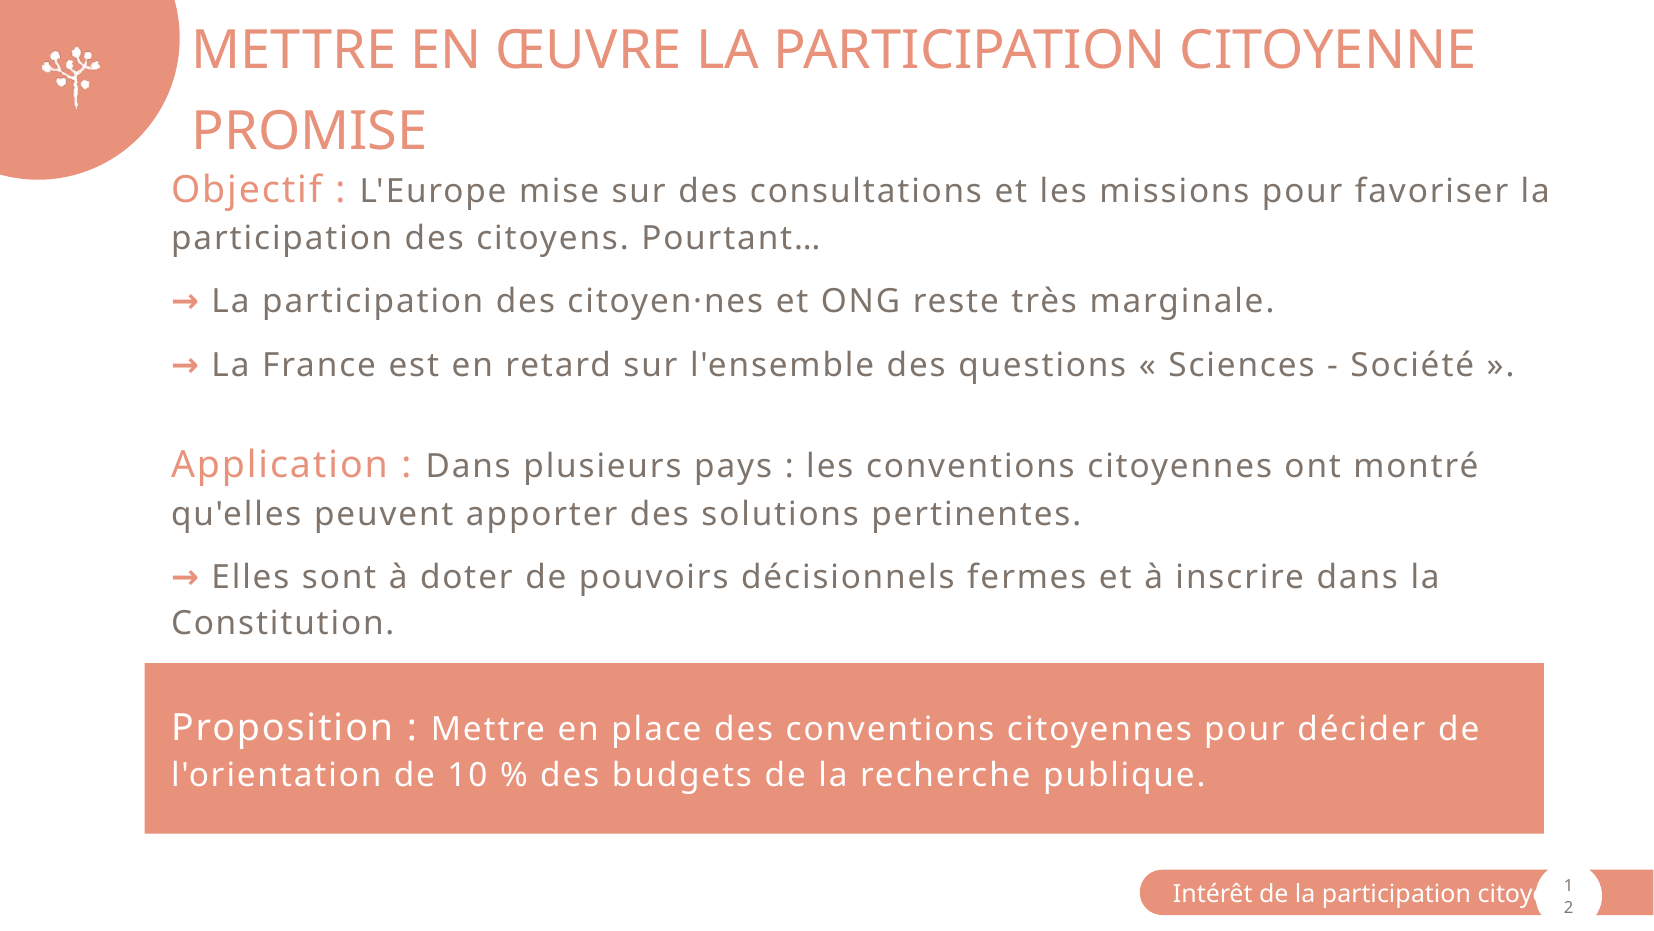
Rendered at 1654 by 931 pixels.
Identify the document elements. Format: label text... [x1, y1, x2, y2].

text_box Proposition : Mettre en place des conventions citoyennes pour décider de l'orientation de 10 % des budgets de la recherche publique. [144, 663, 1544, 834]
text_box 12 [1535, 862, 1603, 930]
title METTRE EN ŒUVRE LA PARTICIPATION CITOYENNE PROMISE [162, 0, 1654, 169]
picture [42, 47, 100, 109]
text_box Objectif : L'Europe mise sur des consultations et les missions pour favoriser la participation des citoyens. Pourtant… → La participation des citoyen·nes et ONG reste très marginale. → La France est en retard sur l'ensemble des questions « Sciences - Société ». Application : Dans plusieurs pays : les conventions citoyennes ont montré qu'elles peuvent apporter des solutions pertinentes. → Elles sont à doter de pouvoirs décisionnels fermes et à inscrire dans la Constitution. [156, 160, 1604, 652]
text_box Intérêt de la participation citoyenne [1590, 869, 1654, 916]
text_box [0, 0, 180, 180]
text_box Intérêt de la participation citoyenne [1139, 869, 1547, 916]
